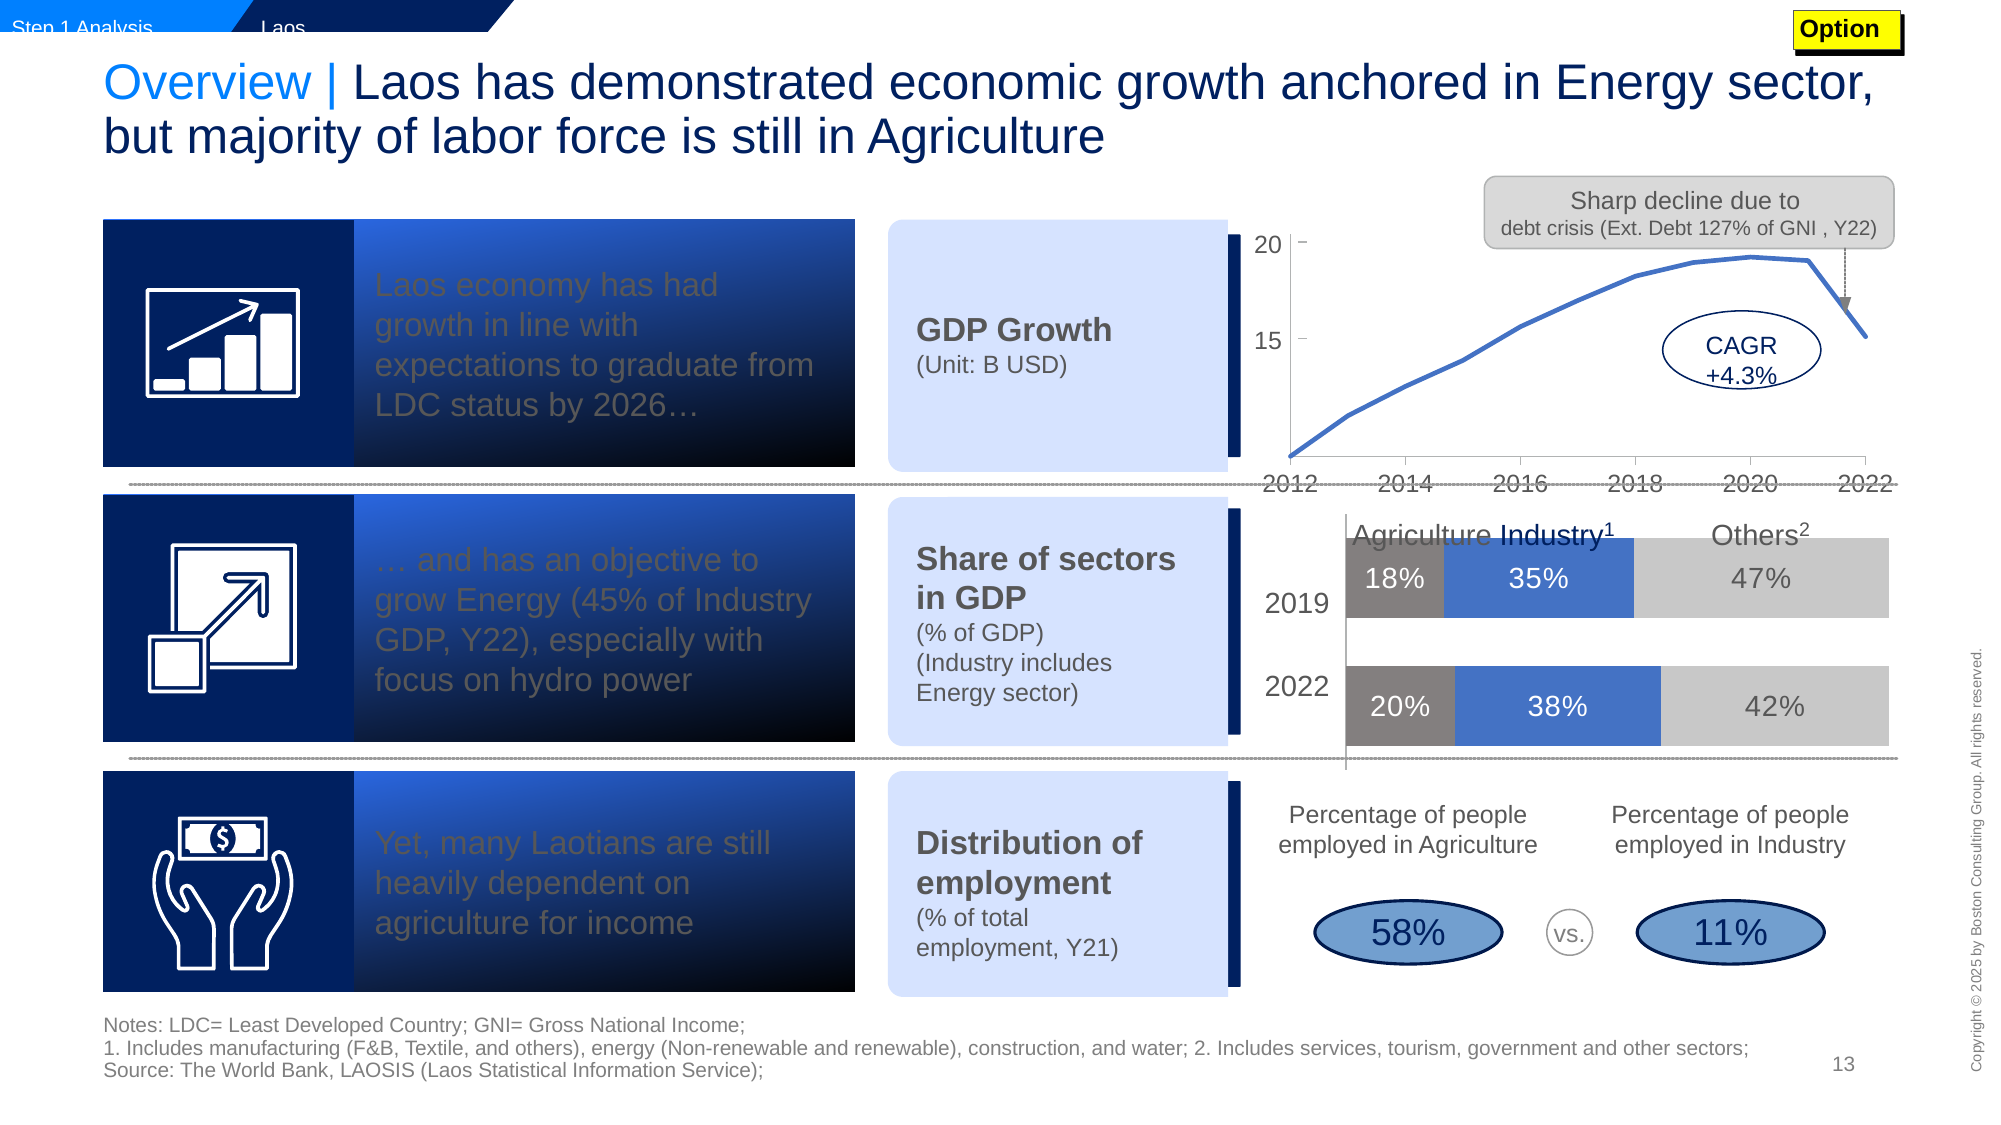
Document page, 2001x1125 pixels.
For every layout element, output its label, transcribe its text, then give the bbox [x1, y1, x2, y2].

chart [1249, 228, 1908, 504]
text_box 58% [1314, 900, 1503, 965]
text_box Agriculture [1353, 513, 1492, 551]
text_box Option [1793, 10, 1901, 50]
text_box CAGR +4.3% [1662, 310, 1821, 389]
text_box Industry1 [1500, 513, 1614, 551]
text_box Distribution of employment (% of total employment, Y21) [916, 820, 1229, 962]
text_box [888, 219, 1240, 472]
text_box [831, 495, 855, 742]
text_box Share of sectors in GDP (% of GDP) (Industry includes Energy sector) [916, 535, 1212, 708]
text_box [103, 220, 359, 467]
text_box GDP Growth (Unit: B USD) [916, 273, 1212, 413]
text_box [831, 771, 855, 992]
text_box 11% [1637, 900, 1825, 965]
text_box 20 [1254, 225, 1282, 258]
text_box Percentage of people employed in Agriculture [1253, 799, 1565, 859]
text_box vs. [1546, 909, 1593, 956]
text_box Sharp decline due to debt crisis (Ext. Debt 127% of GNI , Y22) [1484, 176, 1895, 249]
text_box Notes: LDC= Least Developed Country; GNI= Gross National Income; 1. Includes manufacturing (F&B, Textile, and others), energy (Non-renewable and renewable), construction, and water; 2. Includes services, tourism, government and other sectors; Source: The World Bank, LAOSIS (Laos Statistical Information Service); [103, 1015, 1870, 1082]
text_box Laos economy has had growth in line with expectations to graduate from LDC status by 2026… [359, 219, 831, 467]
text_box 15 [1254, 321, 1282, 354]
text_box Step 1 Analysis [0, 0, 254, 32]
chart [1334, 509, 1901, 776]
text_box Others2 [1711, 513, 1810, 551]
title Overview | Laos has demonstrated economic growth anchored in Energy sector, but majority of labor force is still in Agriculture [103, 55, 1897, 166]
text_box [103, 495, 359, 742]
text_box Percentage of people employed in Industry [1575, 799, 1887, 859]
text_box [831, 220, 855, 467]
text_box 2022 [1265, 664, 1329, 703]
text_box Yet, many Laotians are still heavily dependent on agriculture for income [359, 771, 831, 992]
text_box [103, 771, 359, 992]
text_box [887, 496, 1240, 747]
text_box [887, 771, 1240, 997]
text_box … and has an objective to grow Energy (45% of Industry GDP, Y22), especially with focus on hydro power [359, 494, 831, 742]
text_box Laos [232, 0, 515, 32]
text_box 2019 [1265, 581, 1329, 620]
